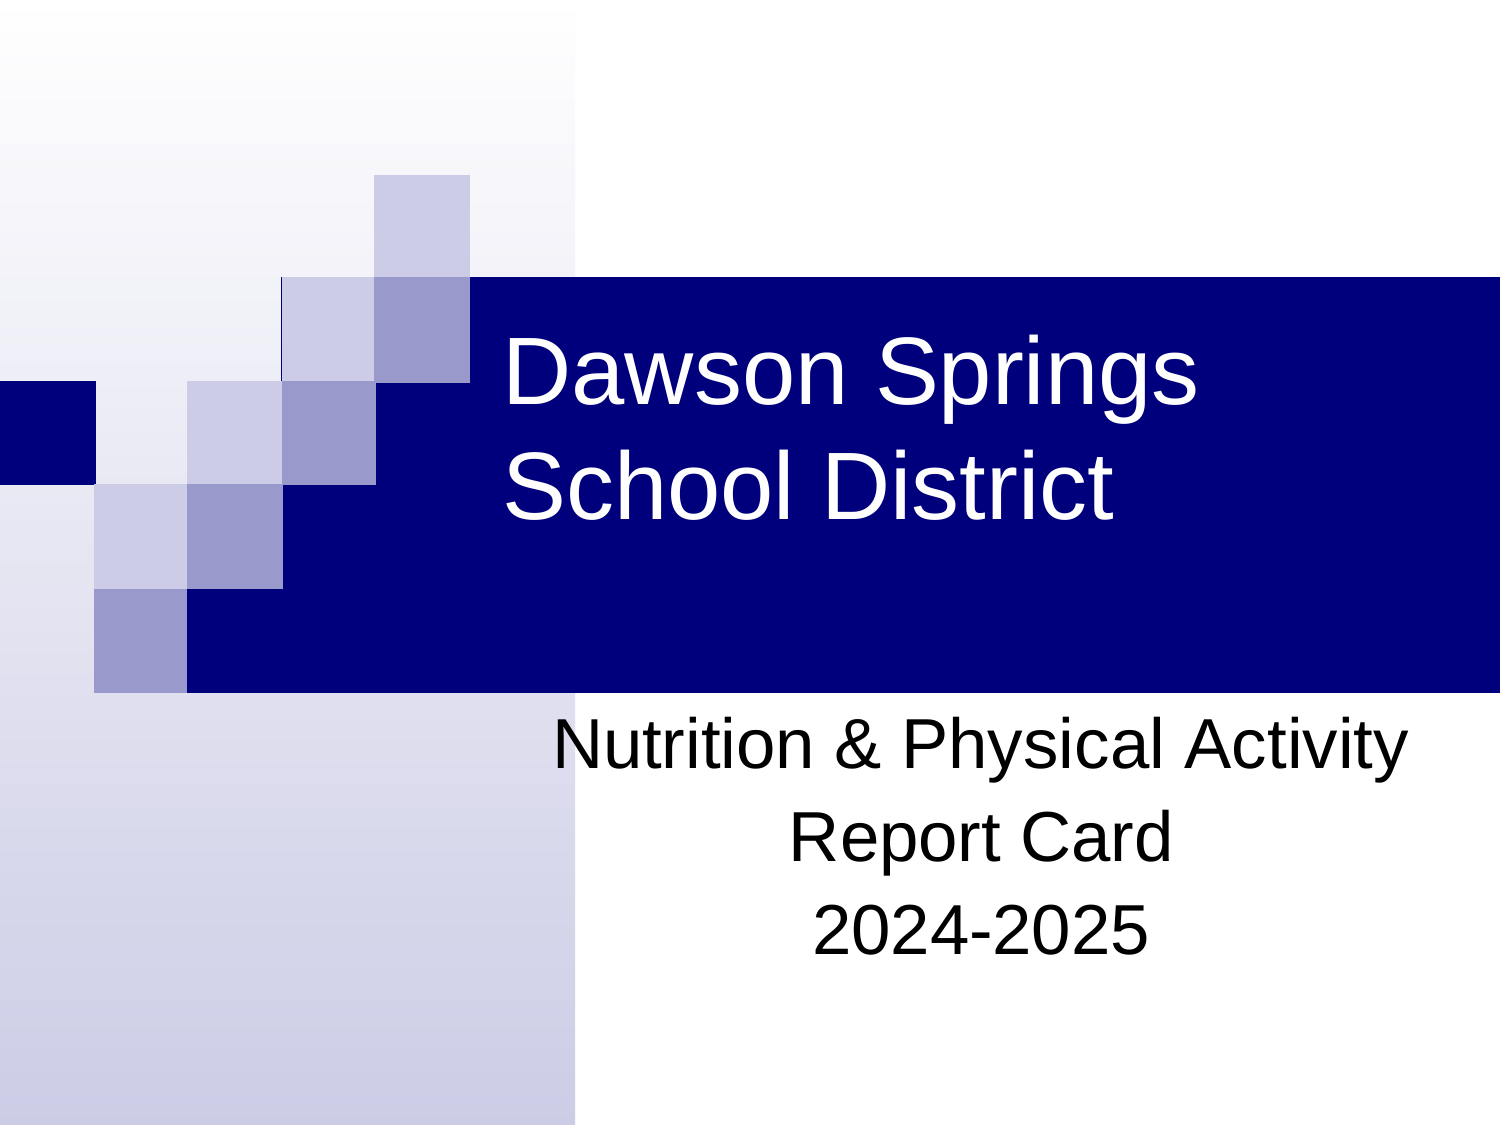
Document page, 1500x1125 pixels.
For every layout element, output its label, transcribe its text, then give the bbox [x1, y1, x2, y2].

subtitle Nutrition & Physical Activity Report Card 2024-2025 [487, 699, 1476, 988]
title Dawson Springs School District [487, 299, 1476, 663]
